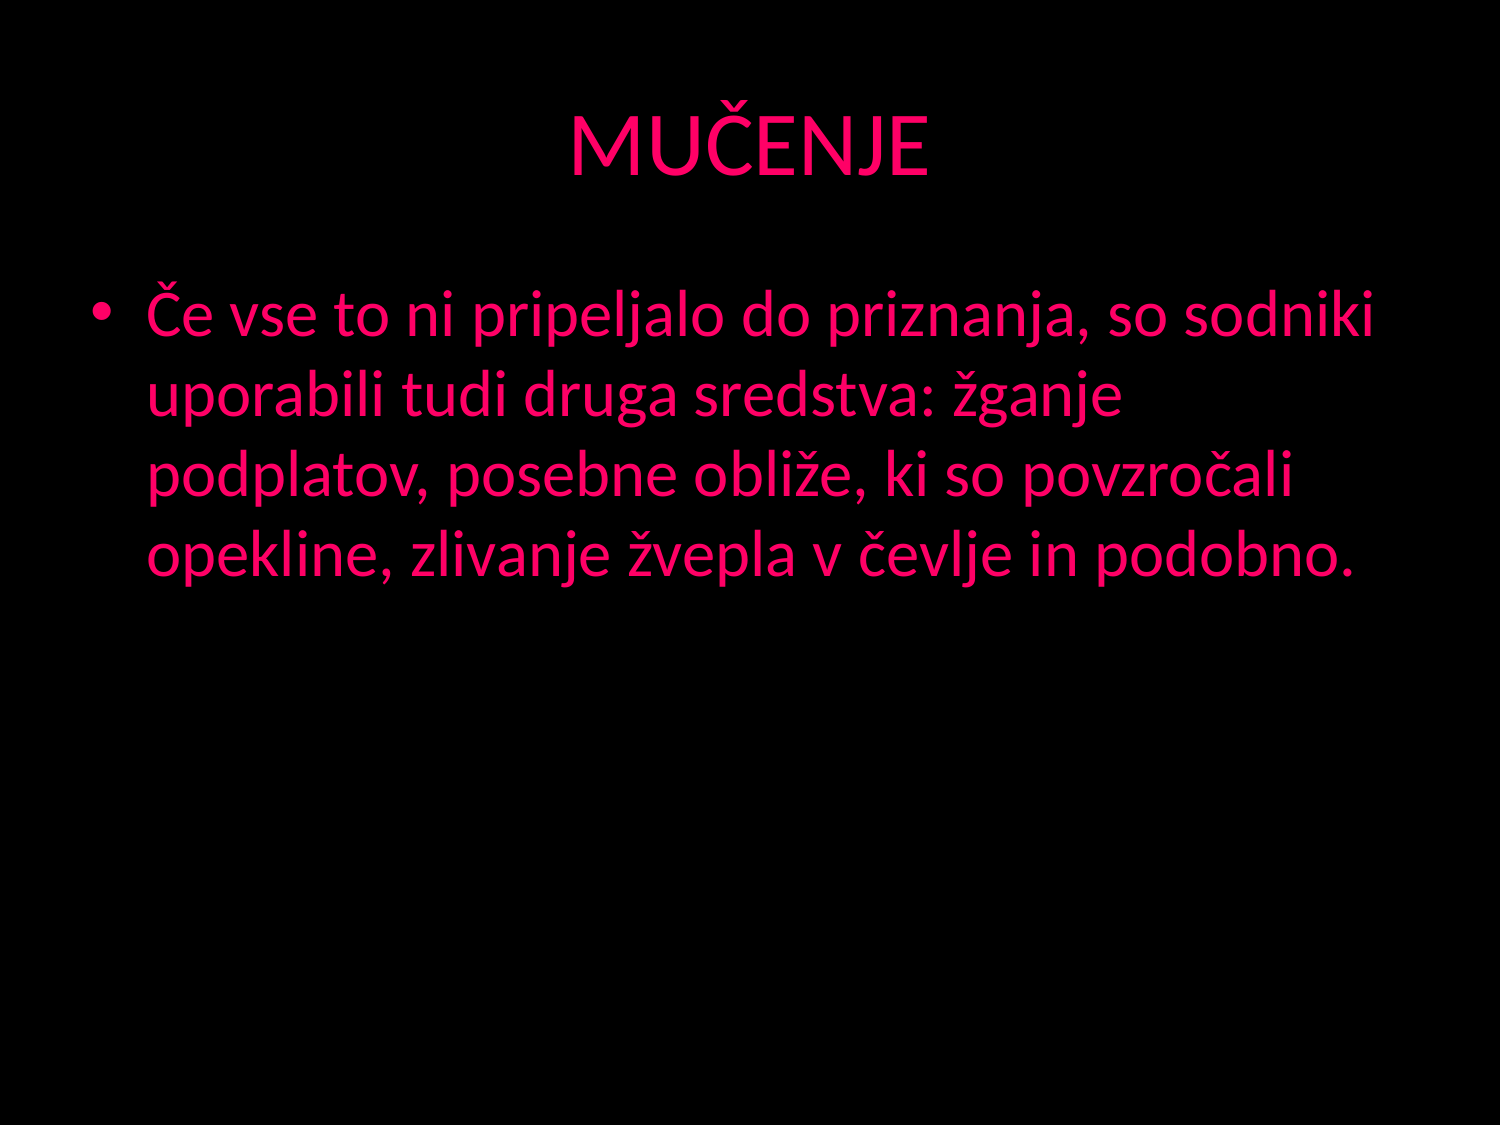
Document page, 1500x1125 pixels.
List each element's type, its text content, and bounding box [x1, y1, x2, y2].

list Če vse to ni pripeljalo do priznanja, so sodniki uporabili tudi druga sredstva: žganje podplatov, posebne obliže, ki so povzročali opekline, zlivanje žvepla v čevlje in podobno. [75, 262, 1425, 1005]
title MUČENJE [75, 45, 1425, 233]
